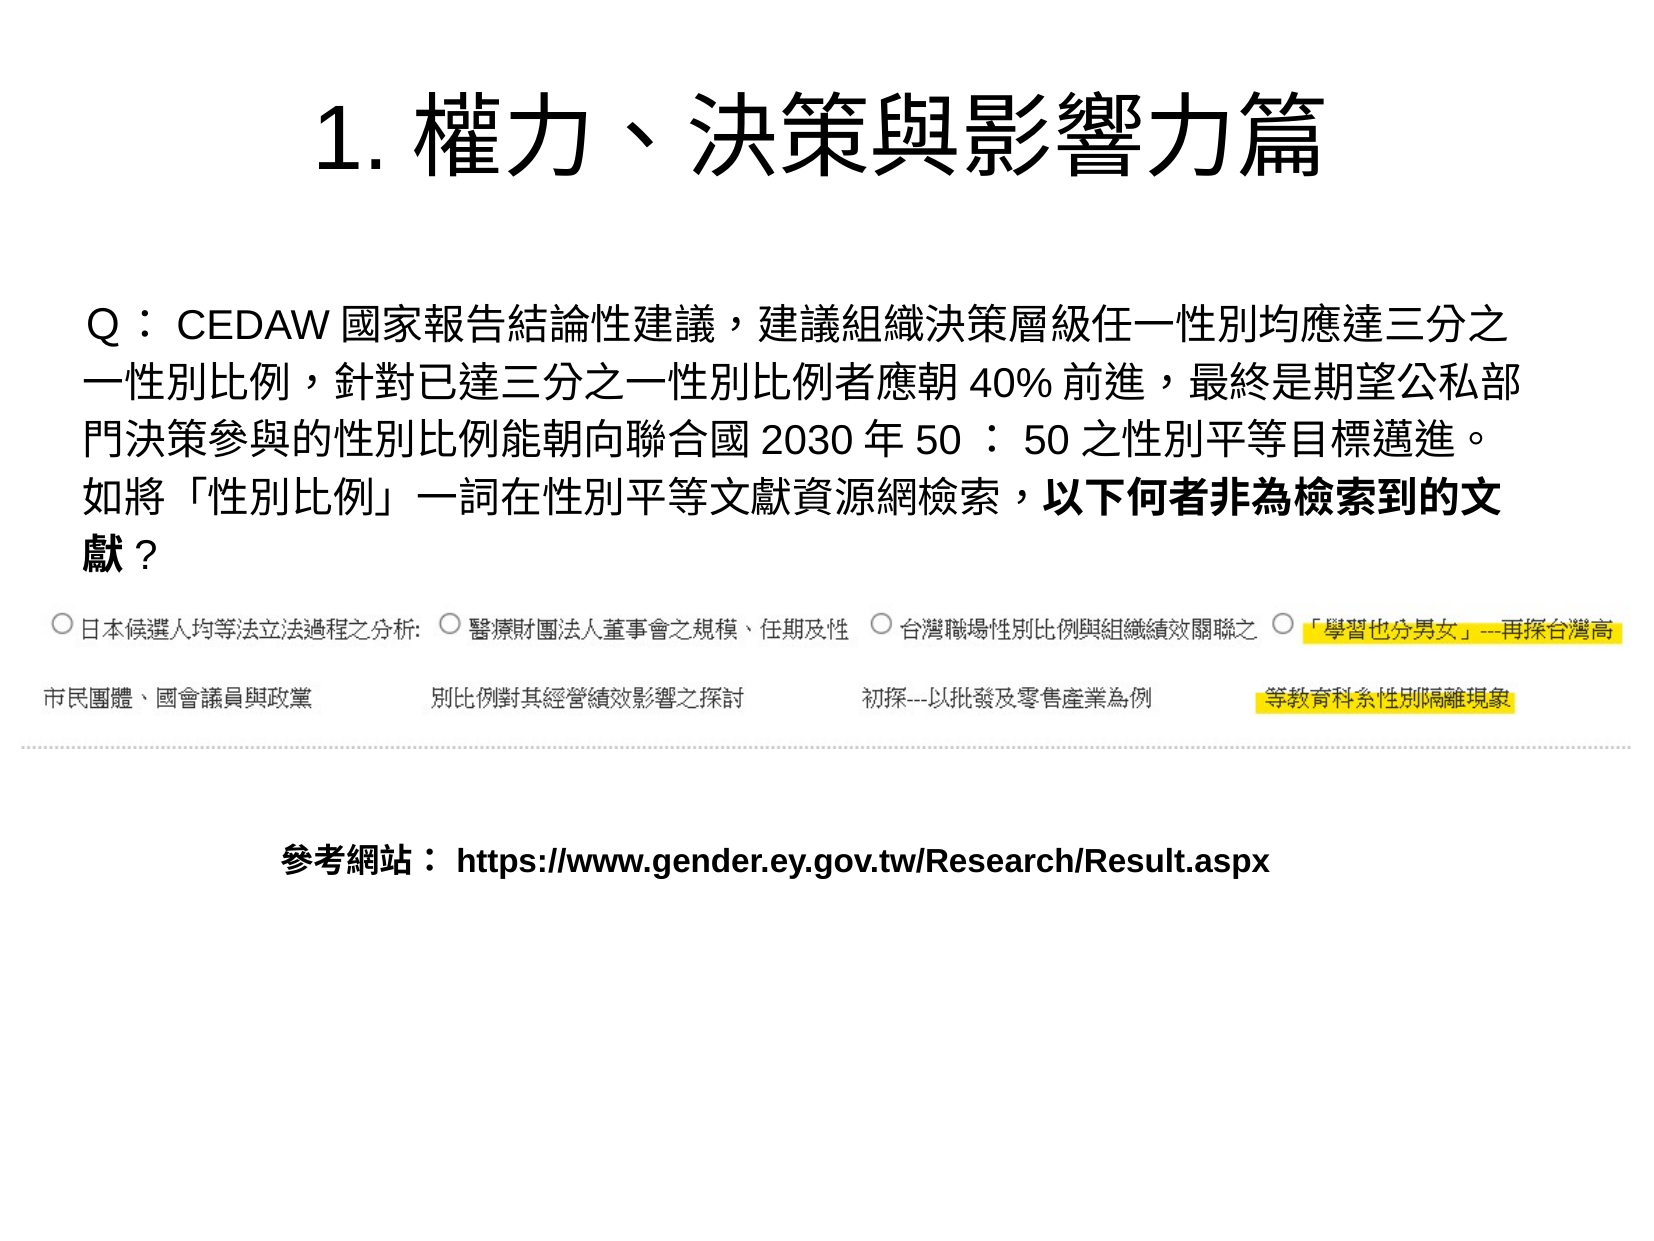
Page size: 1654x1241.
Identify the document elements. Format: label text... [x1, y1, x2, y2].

picture [19, 581, 1635, 749]
title 1.權力、決策與影響力篇 [76, 29, 1565, 237]
text_box 參考網站：https://www.gender.ey.gov.tw/Research/Result.aspx [265, 826, 1565, 1182]
list Ｑ：CEDAW國家報告結論性建議，建議組織決策層級任一性別均應達三分之一性別比例，針對已達三分之一性別比例者應朝40%前進，最終是期望公私部門決策參與的性別比例能朝向聯合國2030年50：50之性別平等目標邁進。如將「性別比例」一詞在性別平等文獻資源網檢索，以下何者非為檢索到的文獻? [82, 290, 1536, 581]
